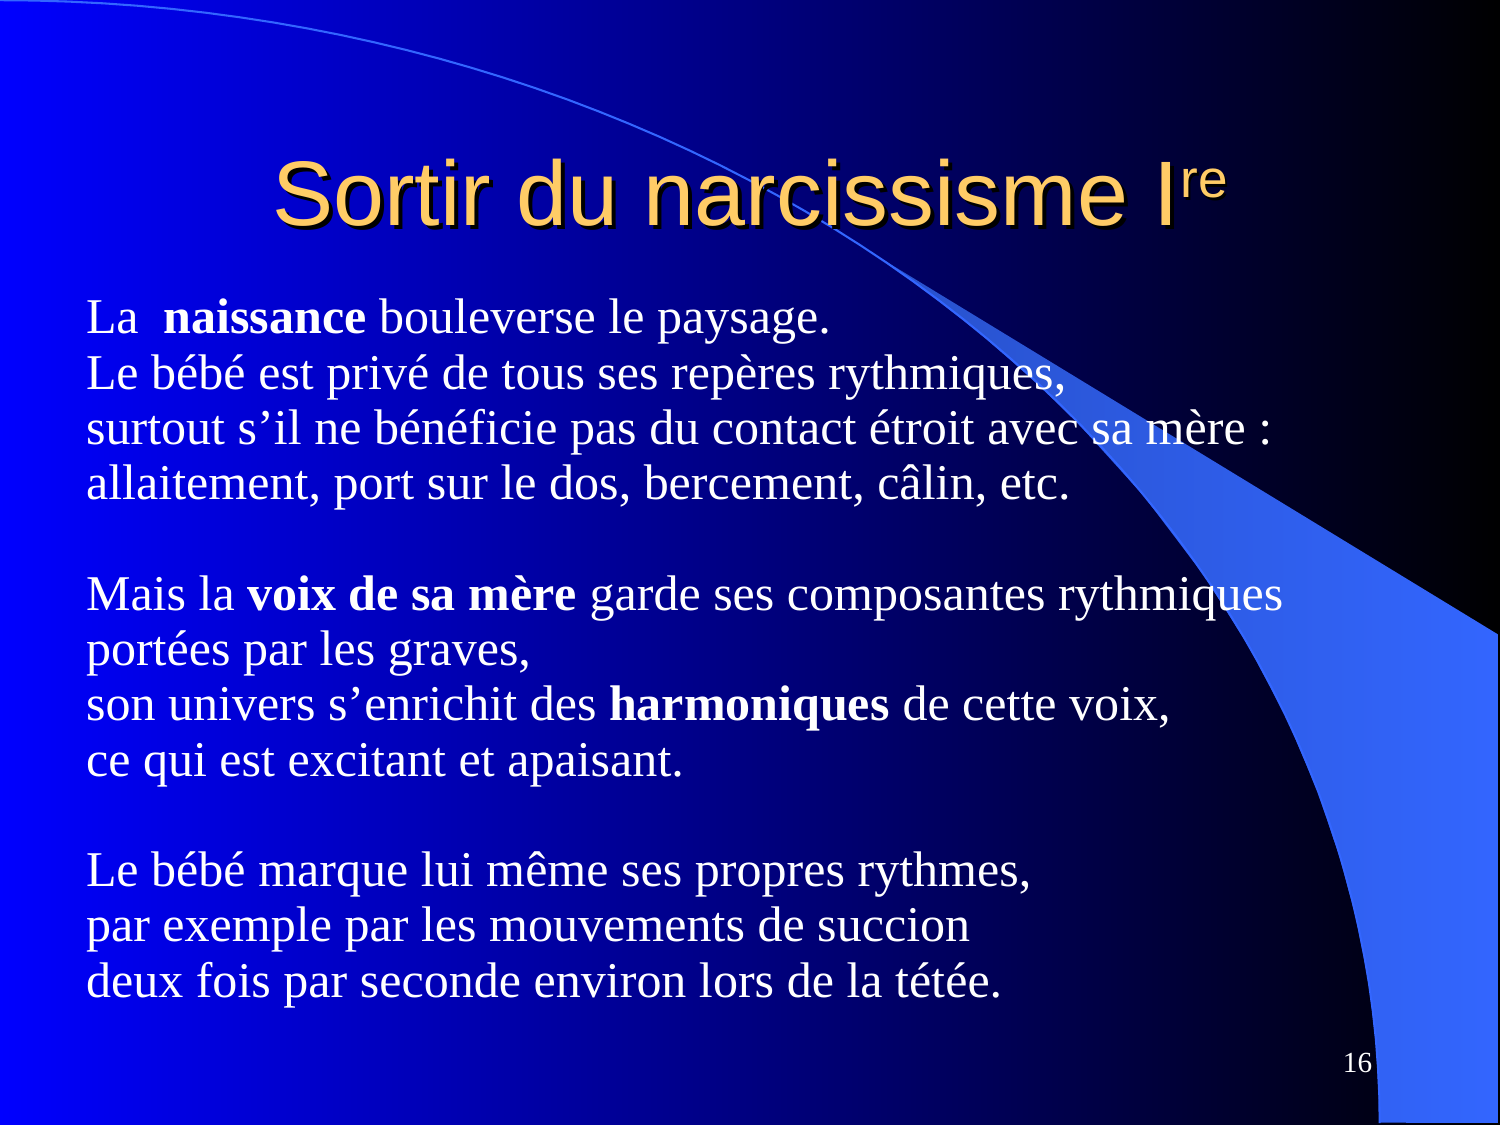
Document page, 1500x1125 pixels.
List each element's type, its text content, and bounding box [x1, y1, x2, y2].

text_box La naissance bouleverse le paysage. Le bébé est privé de tous ses repères rythmiques, surtout s’il ne bénéficie pas du contact étroit avec sa mère : allaitement, port sur le dos, bercement, câlin, etc. Mais la voix de sa mère garde ses composantes rythmiques portées par les graves, son univers s’enrichit des harmoniques de cette voix, ce qui est excitant et apaisant. Le bébé marque lui même ses propres rythmes, par exemple par les mouvements de succion deux fois par seconde environ lors de la tétée. [71, 281, 1312, 1125]
title Sortir du narcissisme Ire [112, 99, 1388, 288]
